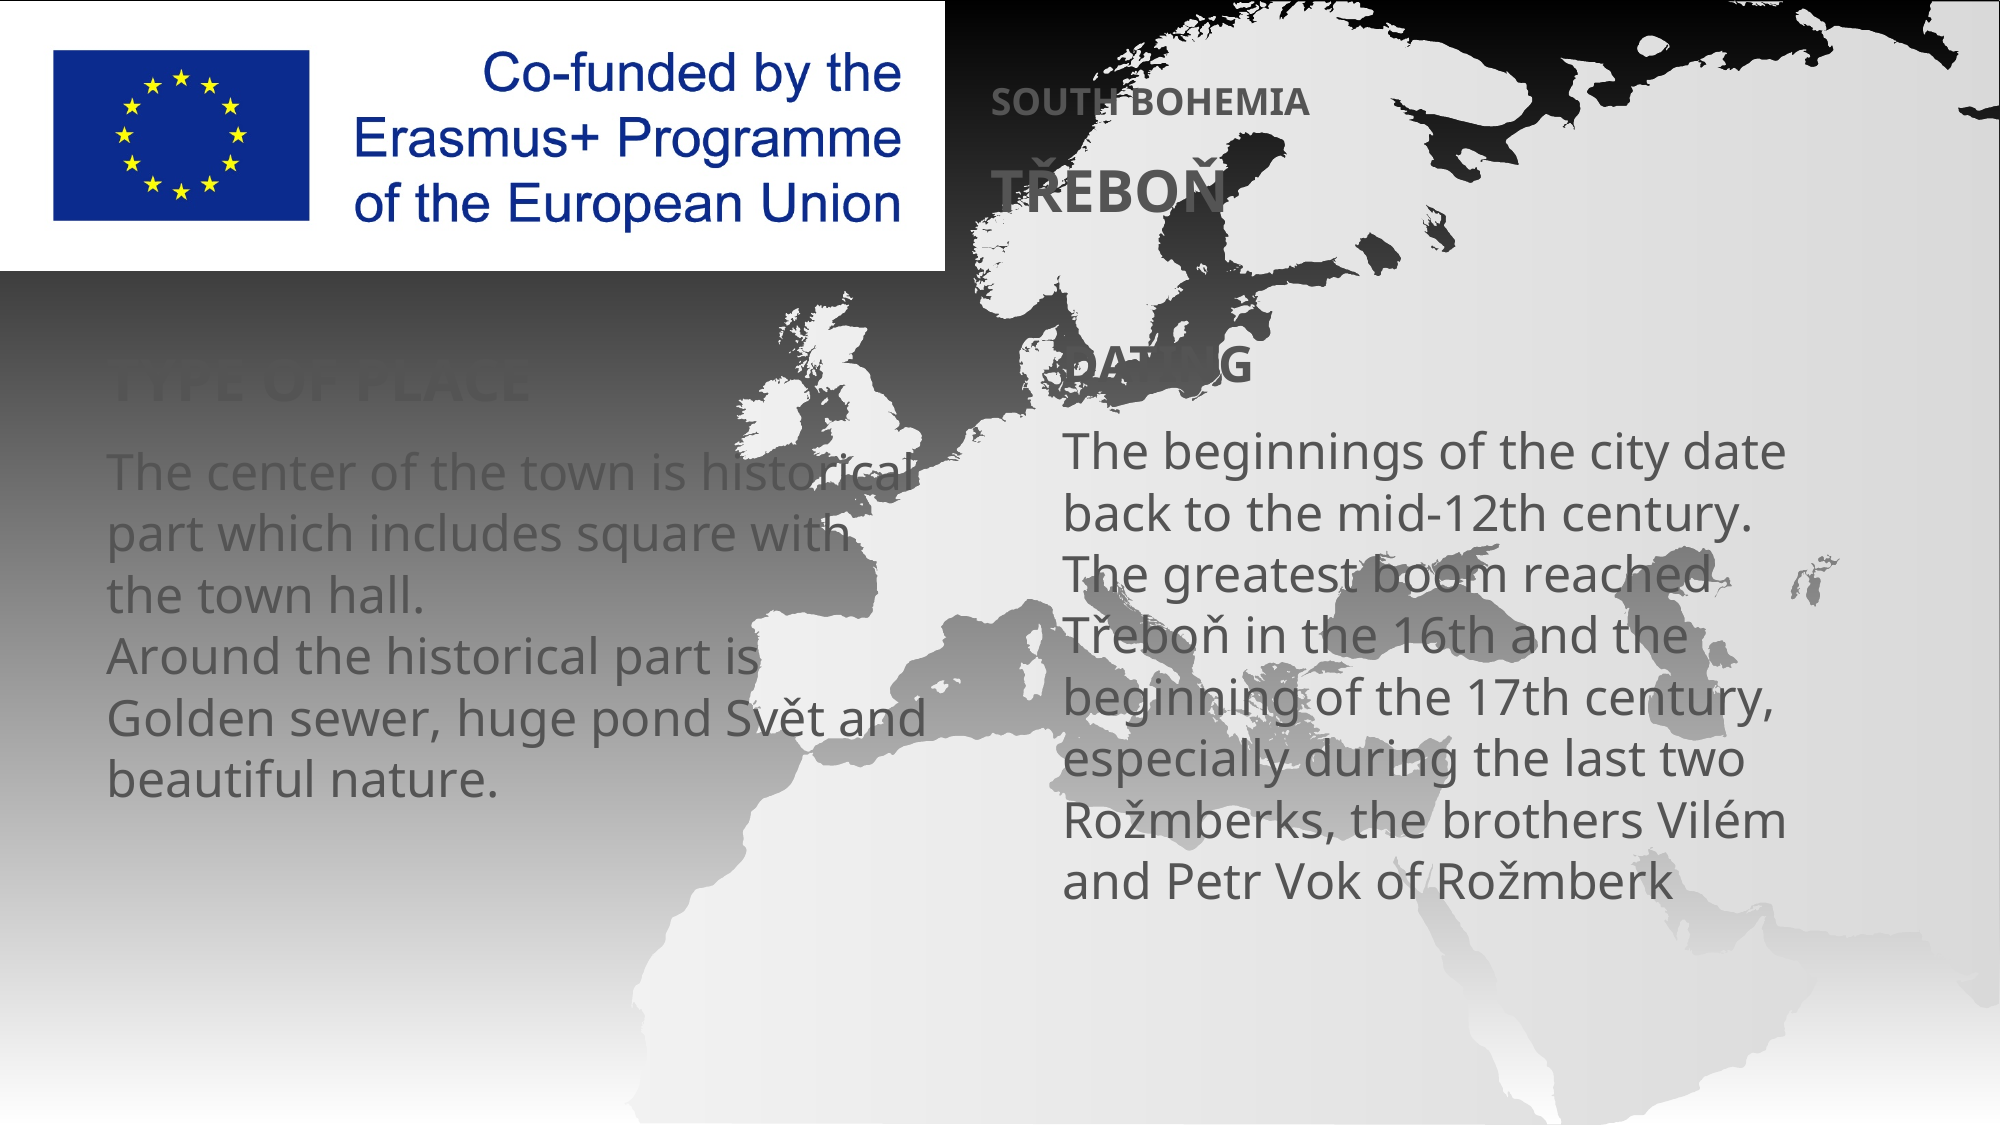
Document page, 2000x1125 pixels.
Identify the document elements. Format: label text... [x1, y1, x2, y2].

text_box TYPE OF PLACE The center of the town is historical part which includes square with the town hall. Around the historical part is Golden sewer, huge pond Svět and beautiful nature. [92, 337, 953, 818]
text_box DATING The beginnings of the city date back to the mid-12th century. The greatest boom reached Třeboň in the 16th and the beginning of the 17th century, especially during the last two Rožmberks, the brothers Vilém and Petr Vok of Rožmberk [1047, 326, 1884, 981]
text_box SOUTH BOHEMIA TŘEBOŇ [976, 68, 1945, 237]
picture [0, 1, 945, 271]
